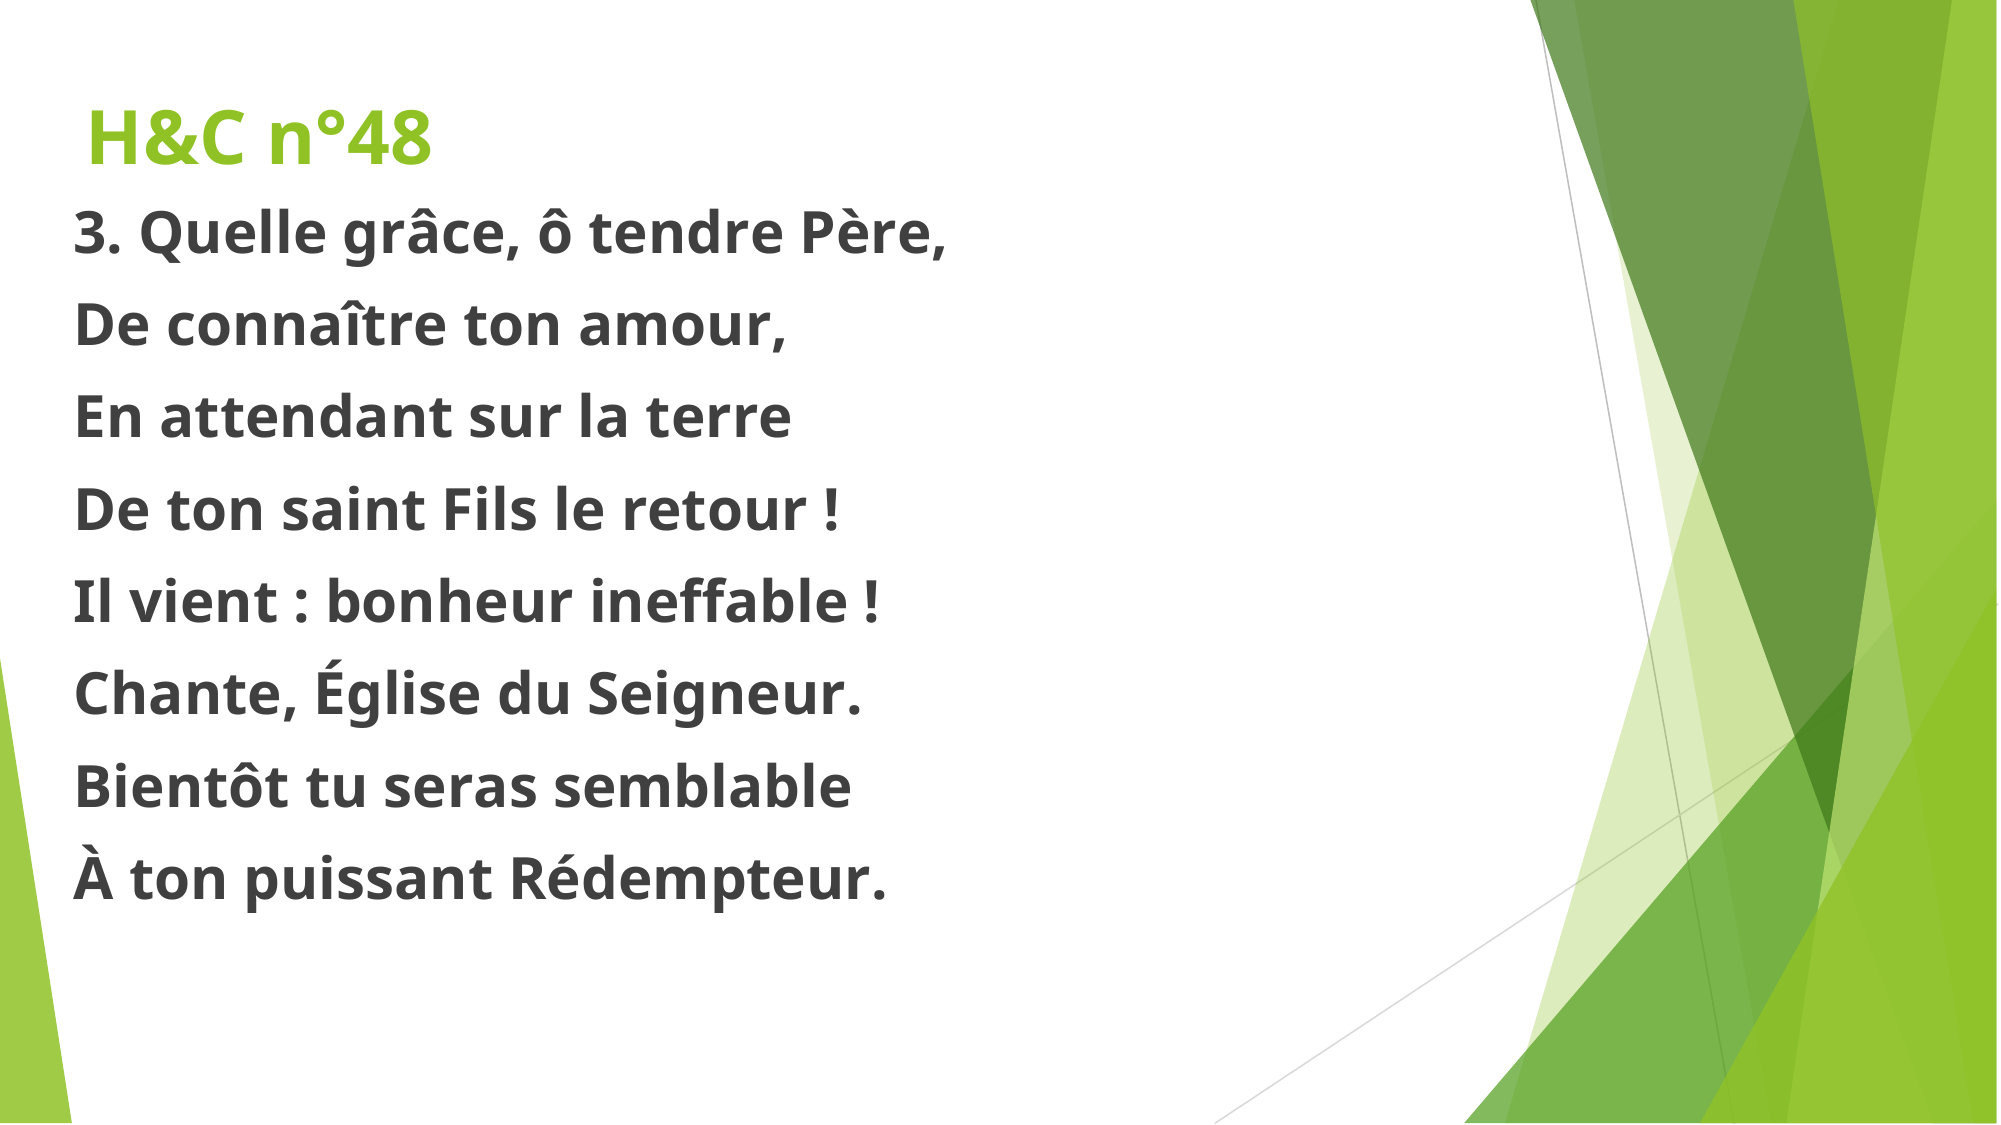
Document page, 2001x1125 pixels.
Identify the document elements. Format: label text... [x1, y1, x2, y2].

text_box H&C n°48 [70, 82, 497, 177]
text_box 3. Quelle grâce, ô tendre Père, De connaître ton amour, En attendant sur la terre De ton saint Fils le retour ! Il vient : bonheur ineffable ! Chante, Église du Seigneur. Bientôt tu seras semblable À ton puissant Rédempteur. [59, 177, 1985, 1075]
